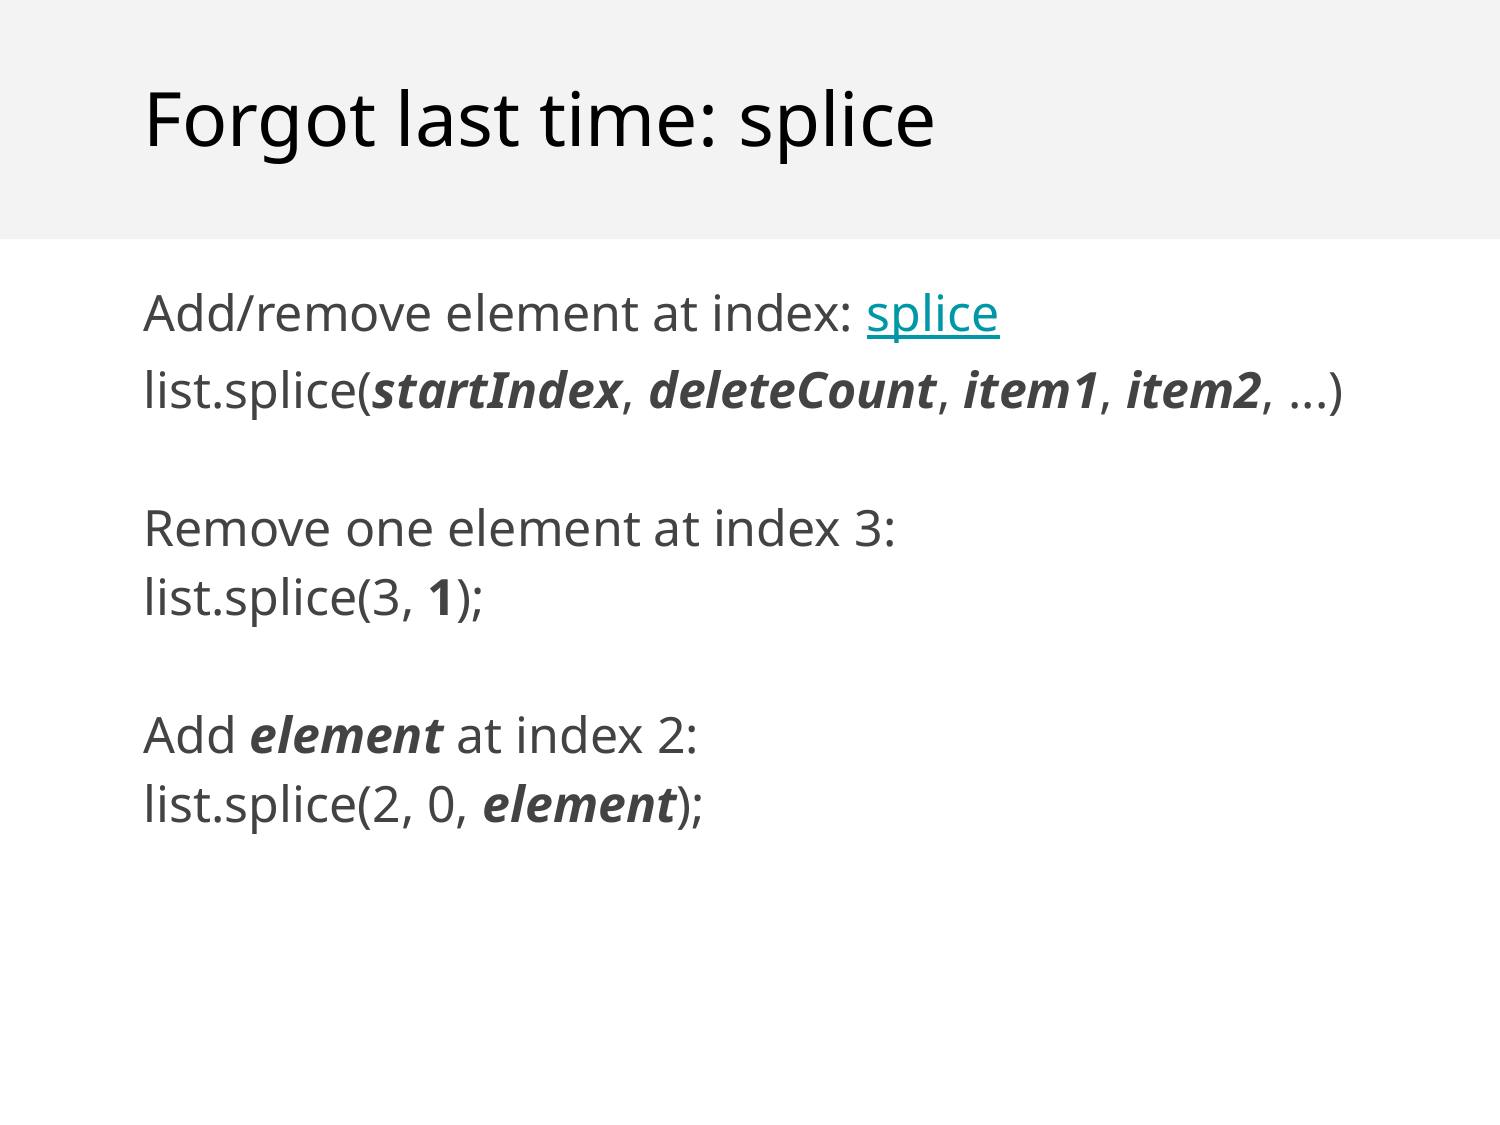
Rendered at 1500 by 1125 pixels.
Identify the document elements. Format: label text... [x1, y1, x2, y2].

title Forgot last time: splice [128, 56, 1372, 183]
list Add/remove element at index: splice list.splice(startIndex, deleteCount, item1, item2, ...) Remove one element at index 3: list.splice(3, 1); Add element at index 2: list.splice(2, 0, element); [128, 255, 1372, 1004]
